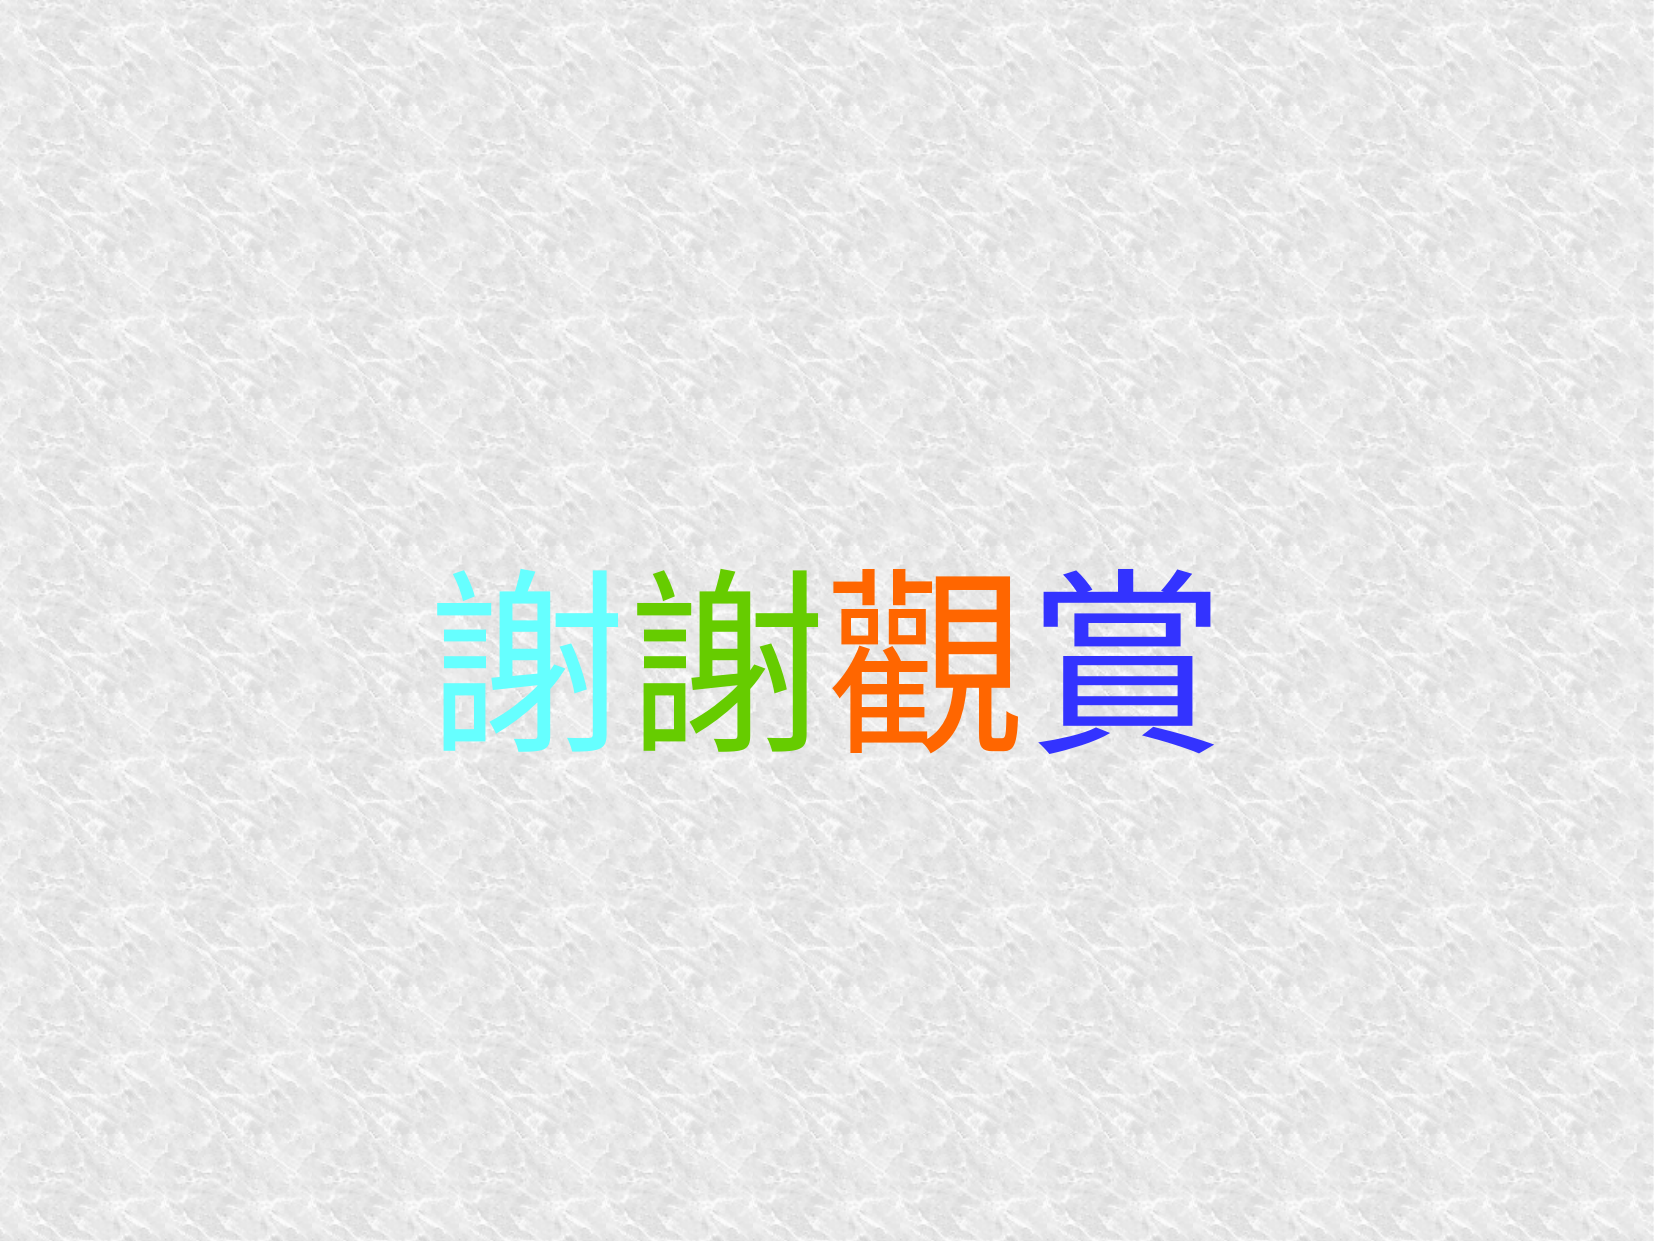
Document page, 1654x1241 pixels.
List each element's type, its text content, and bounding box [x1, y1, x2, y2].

subtitle 謝謝觀賞 [82, 290, 1571, 1010]
picture [0, 0, 1654, 1241]
